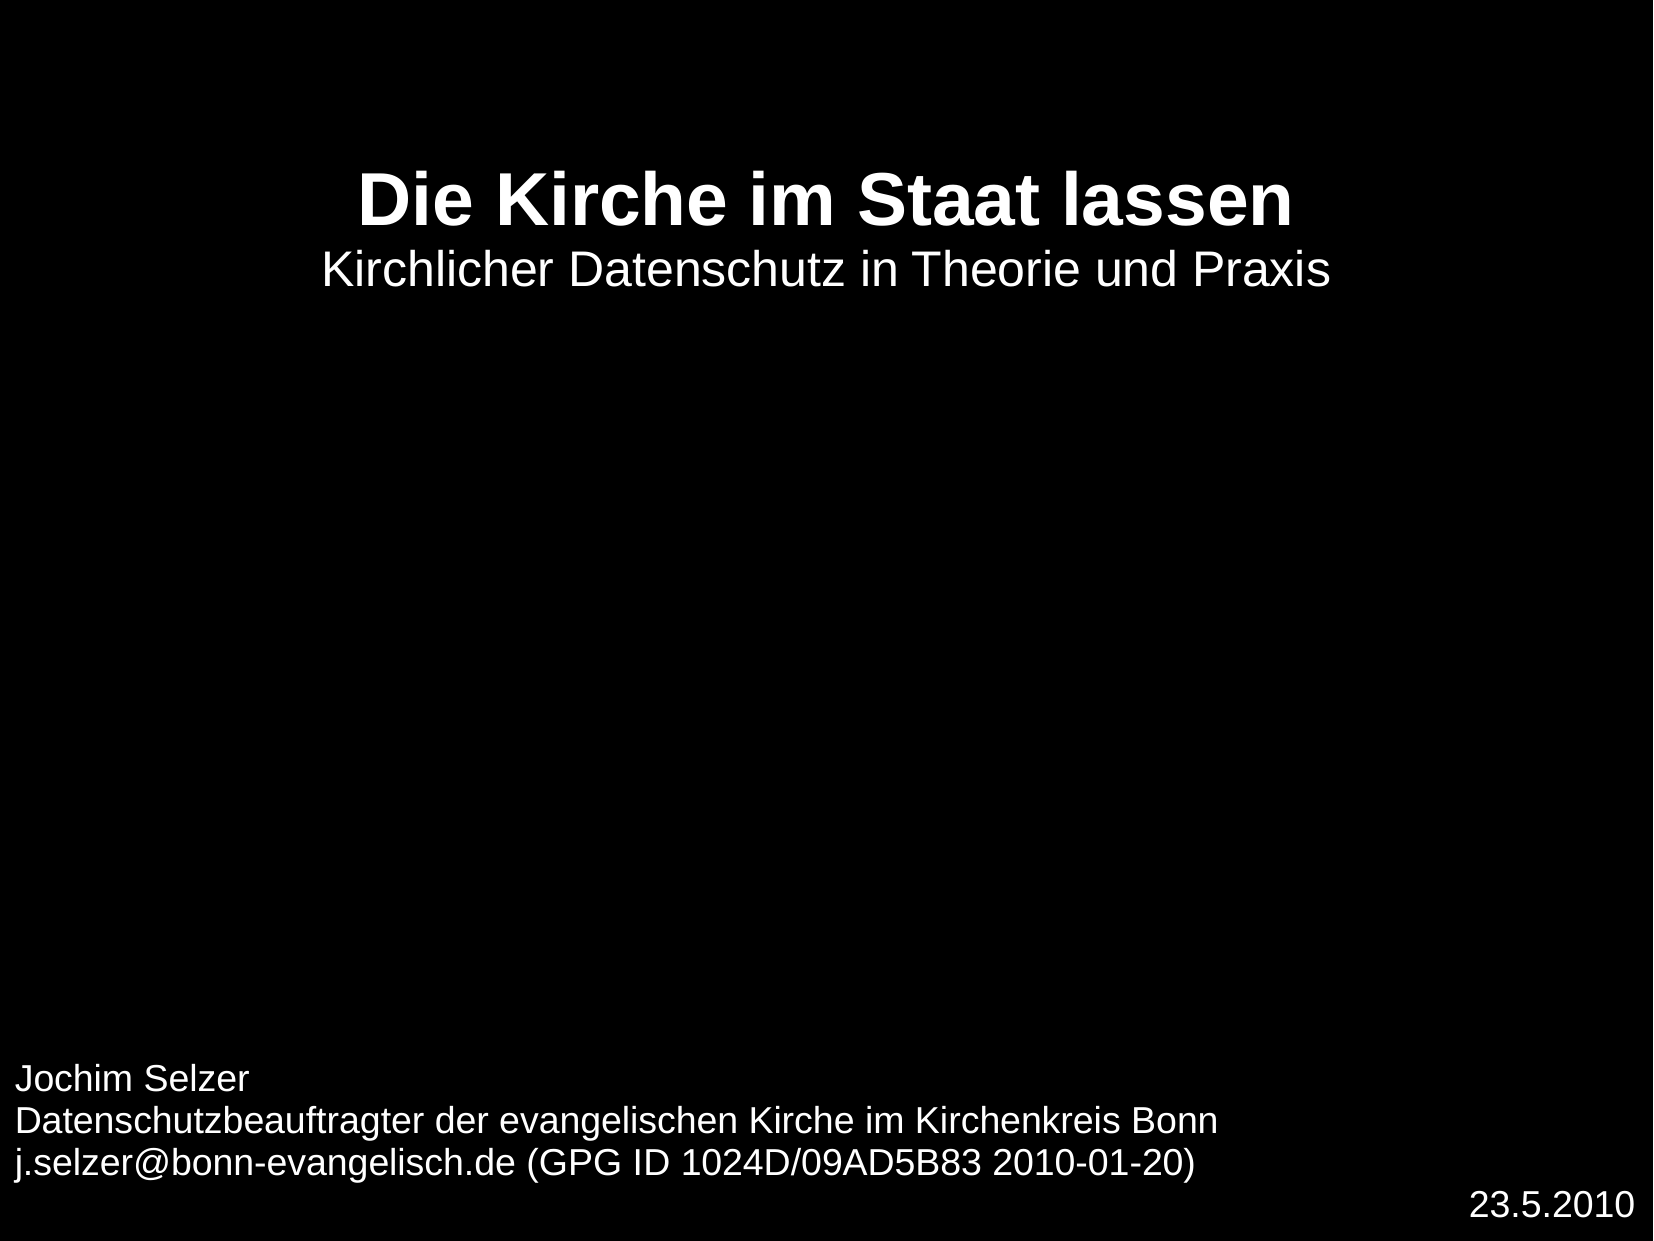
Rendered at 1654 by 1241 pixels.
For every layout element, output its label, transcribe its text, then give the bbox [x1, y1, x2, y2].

text_box Jochim Selzer Datenschutzbeauftragter der evangelischen Kirche im Kirchenkreis Bonn j.selzer@bonn-evangelisch.de (GPG ID 1024D/09AD5B83 2010-01-20) 23.5.2010 [0, 1050, 1651, 1233]
text_box Die Kirche im Staat lassen Kirchlicher Datenschutz in Theorie und Praxis [0, 150, 1653, 305]
